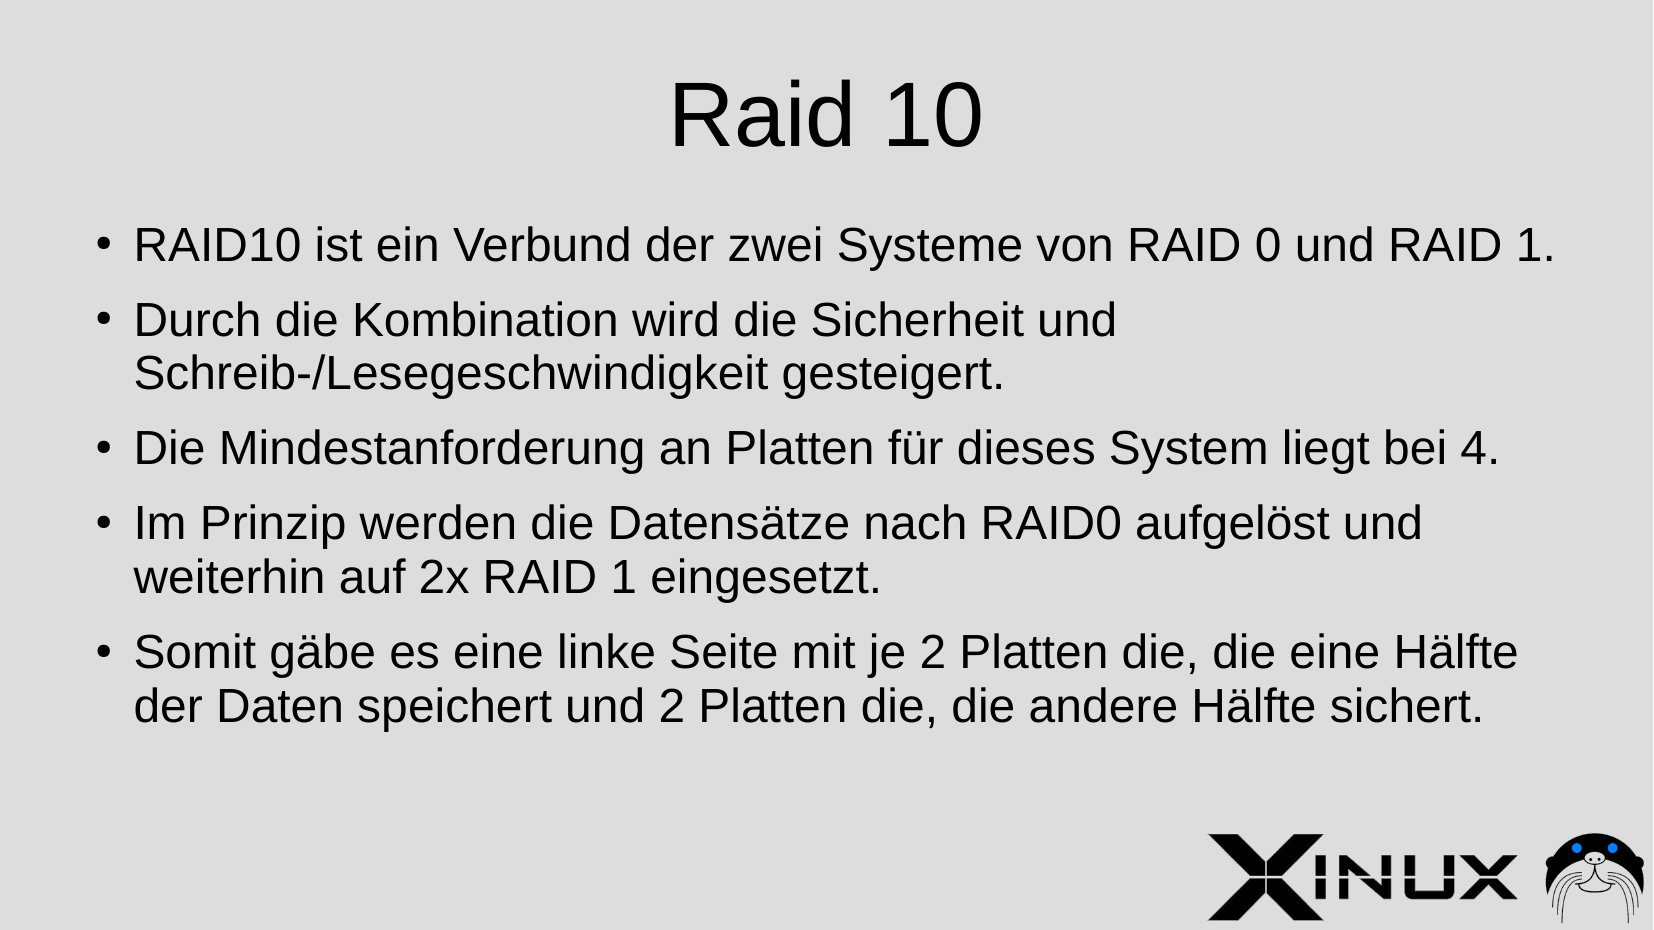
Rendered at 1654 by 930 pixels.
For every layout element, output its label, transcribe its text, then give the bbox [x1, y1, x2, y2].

picture [1200, 824, 1650, 930]
title Raid 10 [82, 37, 1571, 193]
list RAID10 ist ein Verbund der zwei Systeme von RAID 0 und RAID 1. Durch die Kombination wird die Sicherheit und Schreib-/Lesegeschwindigkeit gesteigert. Die Mindestanforderung an Platten für dieses System liegt bei 4. Im Prinzip werden die Datensätze nach RAID0 aufgelöst und weiterhin auf 2x RAID 1 eingesetzt. Somit gäbe es eine linke Seite mit je 2 Platten die, die eine Hälfte der Daten speichert und 2 Platten die, die andere Hälfte sichert. [82, 217, 1571, 757]
